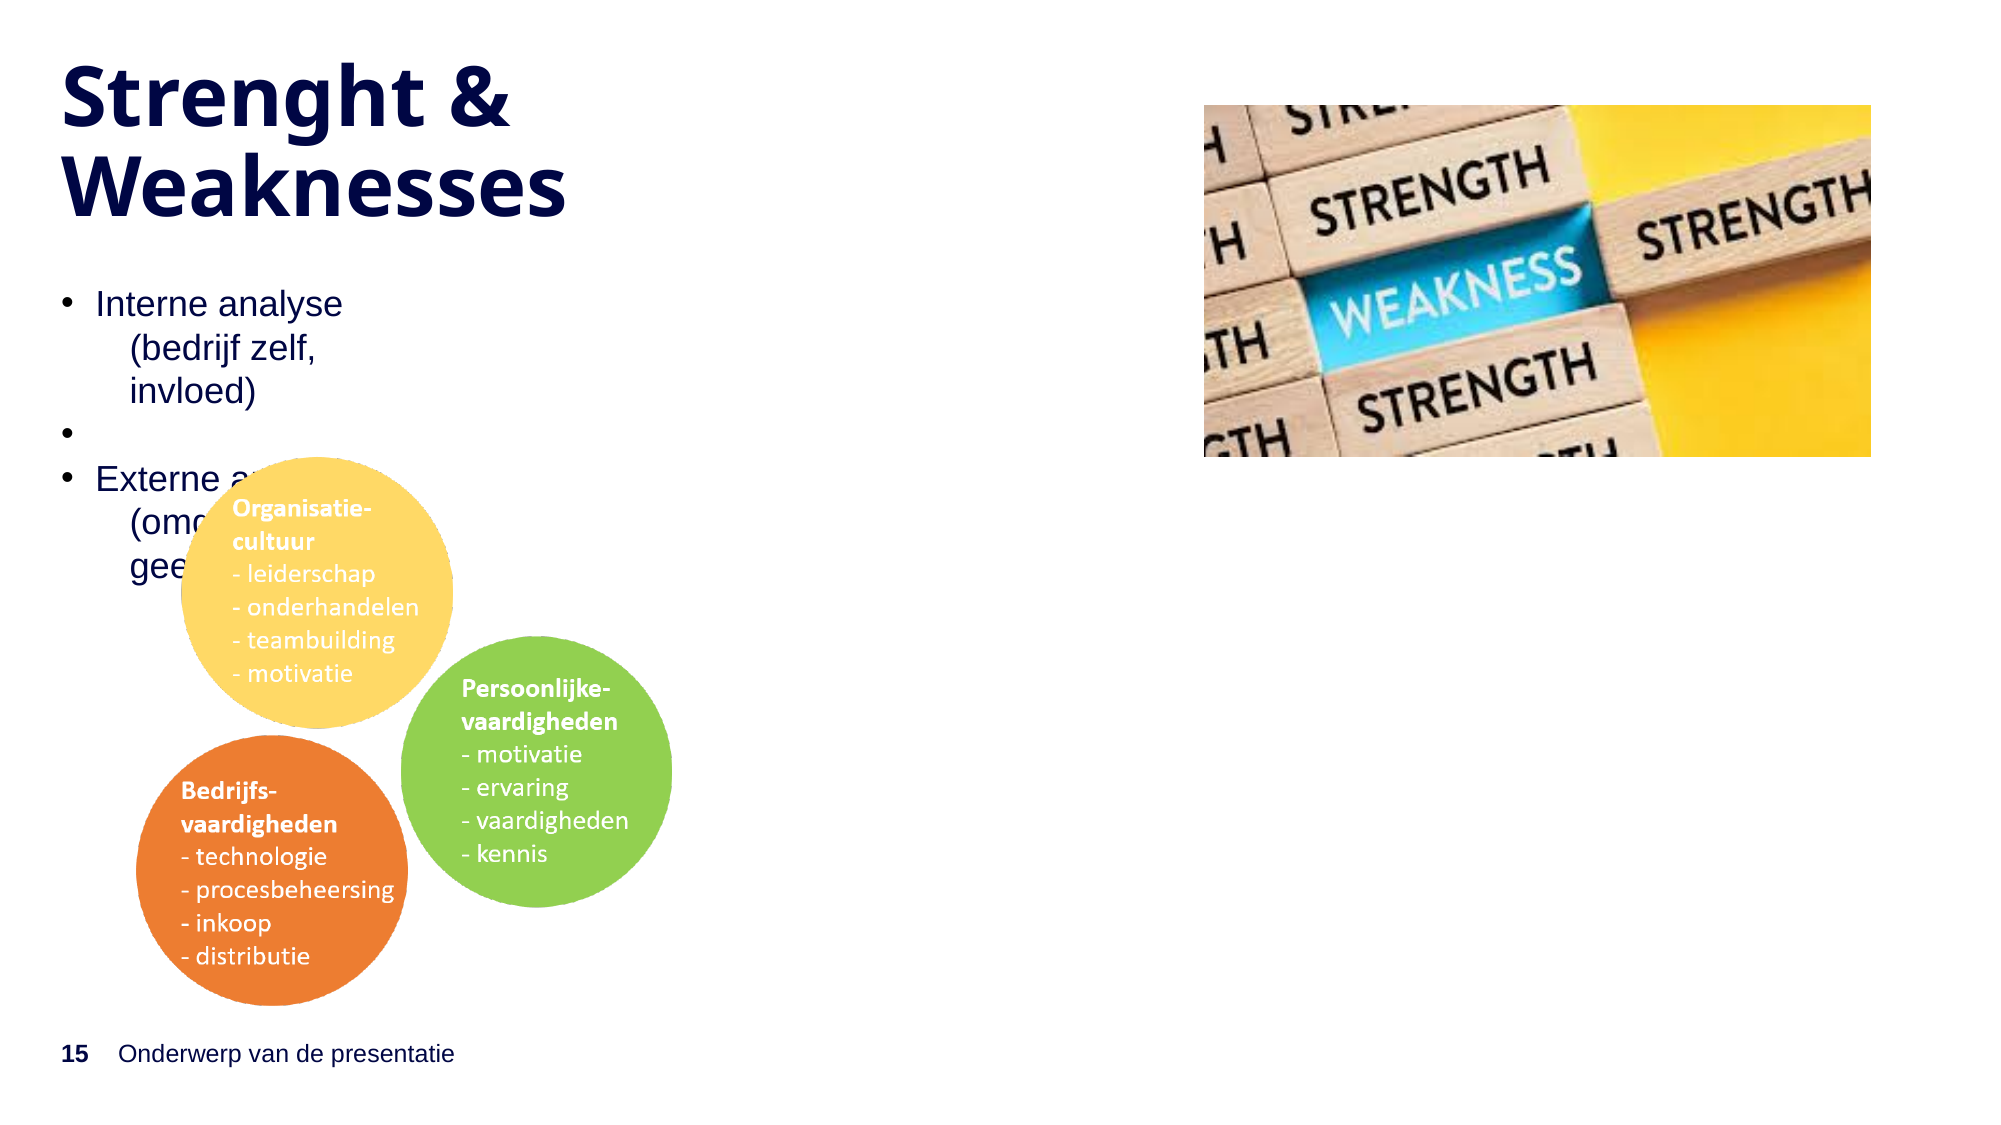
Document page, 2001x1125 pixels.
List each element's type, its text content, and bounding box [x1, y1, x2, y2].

list Interne analyse (bedrijf zelf, invloed) Externe analyse (omgeving, geen invloed) [60, 280, 987, 1006]
text_box Onderwerp van de presentatie [118, 1037, 987, 1074]
picture [136, 456, 672, 1006]
text_box 12 [60, 1037, 113, 1074]
picture [1204, 105, 1871, 457]
title Strenght & Weaknesses [60, 48, 986, 240]
